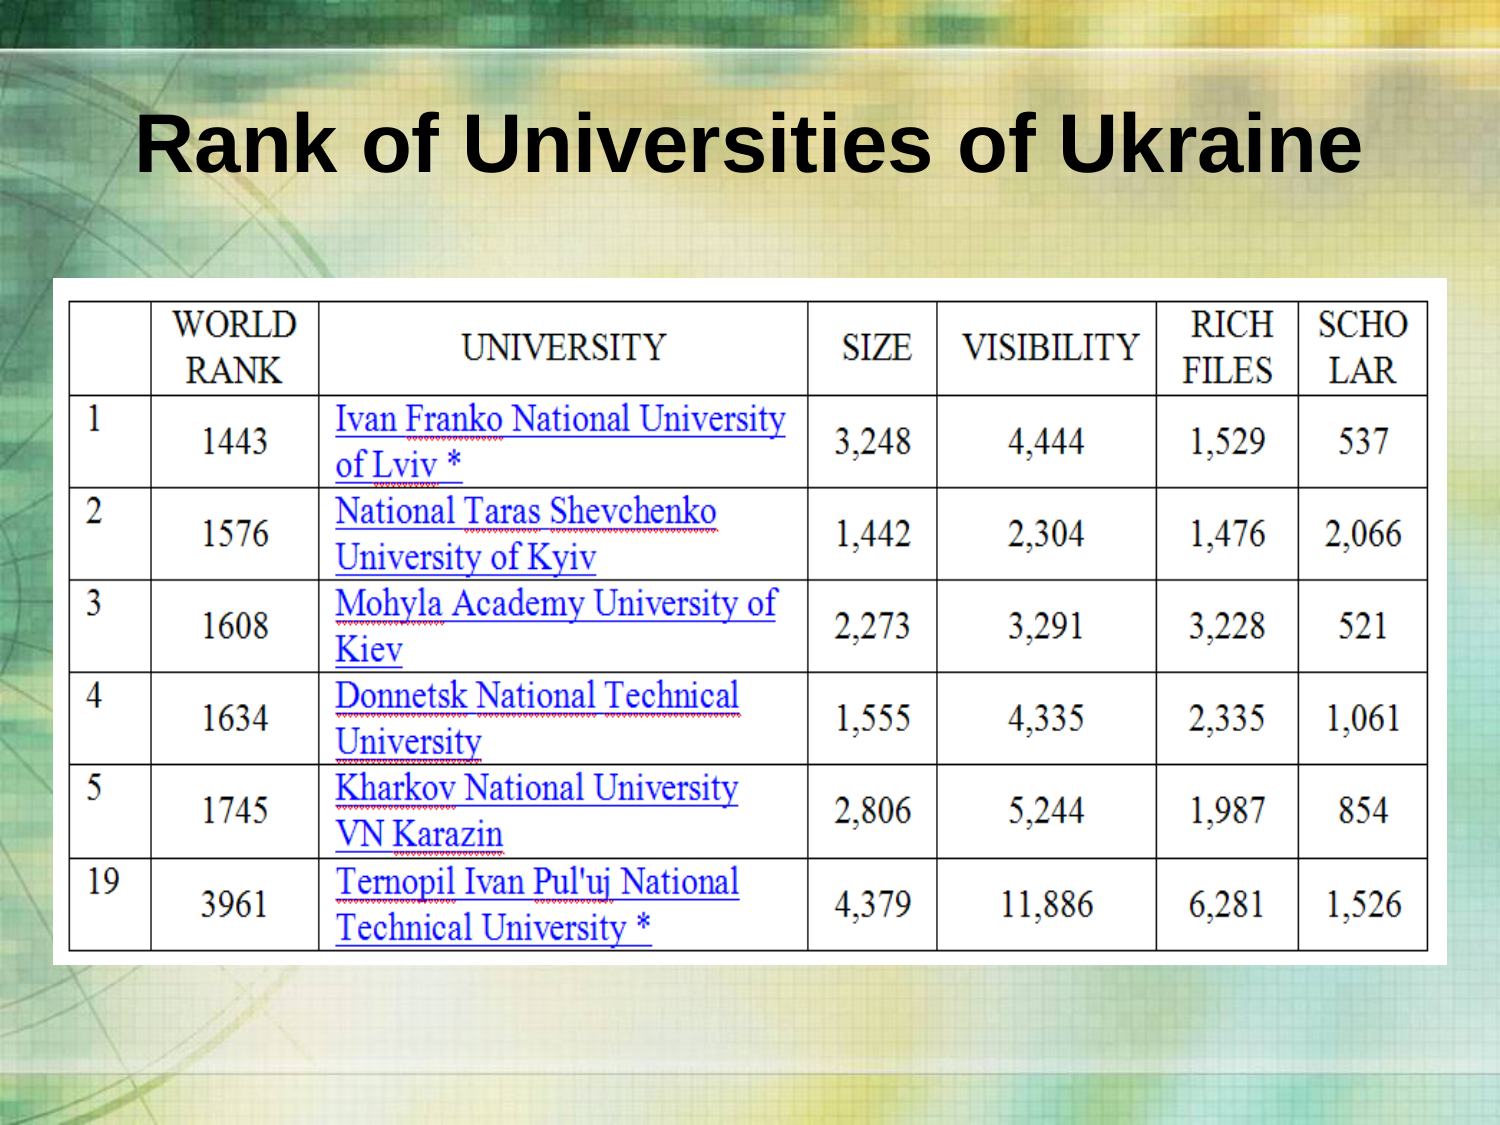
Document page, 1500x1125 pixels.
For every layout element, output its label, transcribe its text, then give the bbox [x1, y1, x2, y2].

picture [0, 0, 1500, 1125]
title Rank of Universities of Ukraine [75, 45, 1426, 233]
